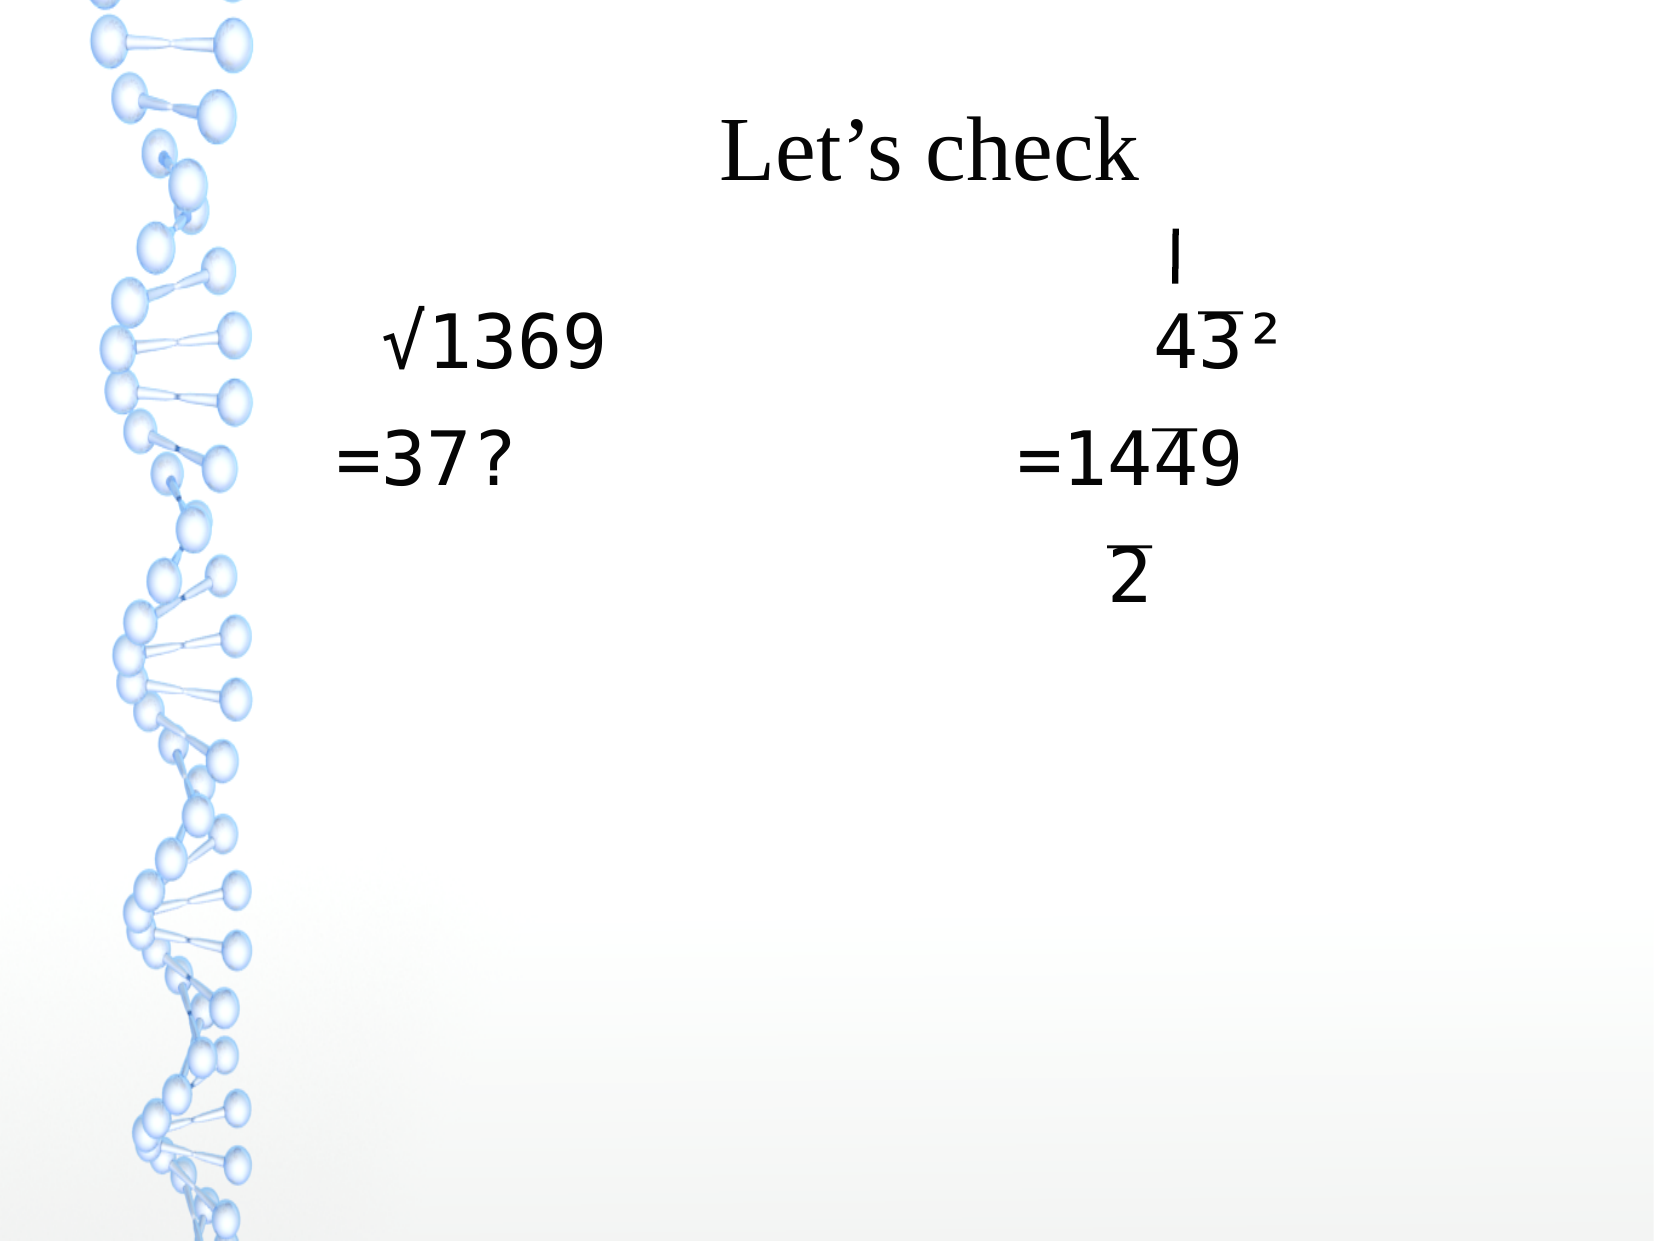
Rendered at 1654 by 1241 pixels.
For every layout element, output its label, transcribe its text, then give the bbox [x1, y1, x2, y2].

picture [0, 0, 1654, 1241]
title Let’s check [265, 47, 1595, 252]
list 4̅3² =14̅49 ̅2 [946, 299, 1595, 1019]
list √1369 =37? [265, 299, 915, 1019]
